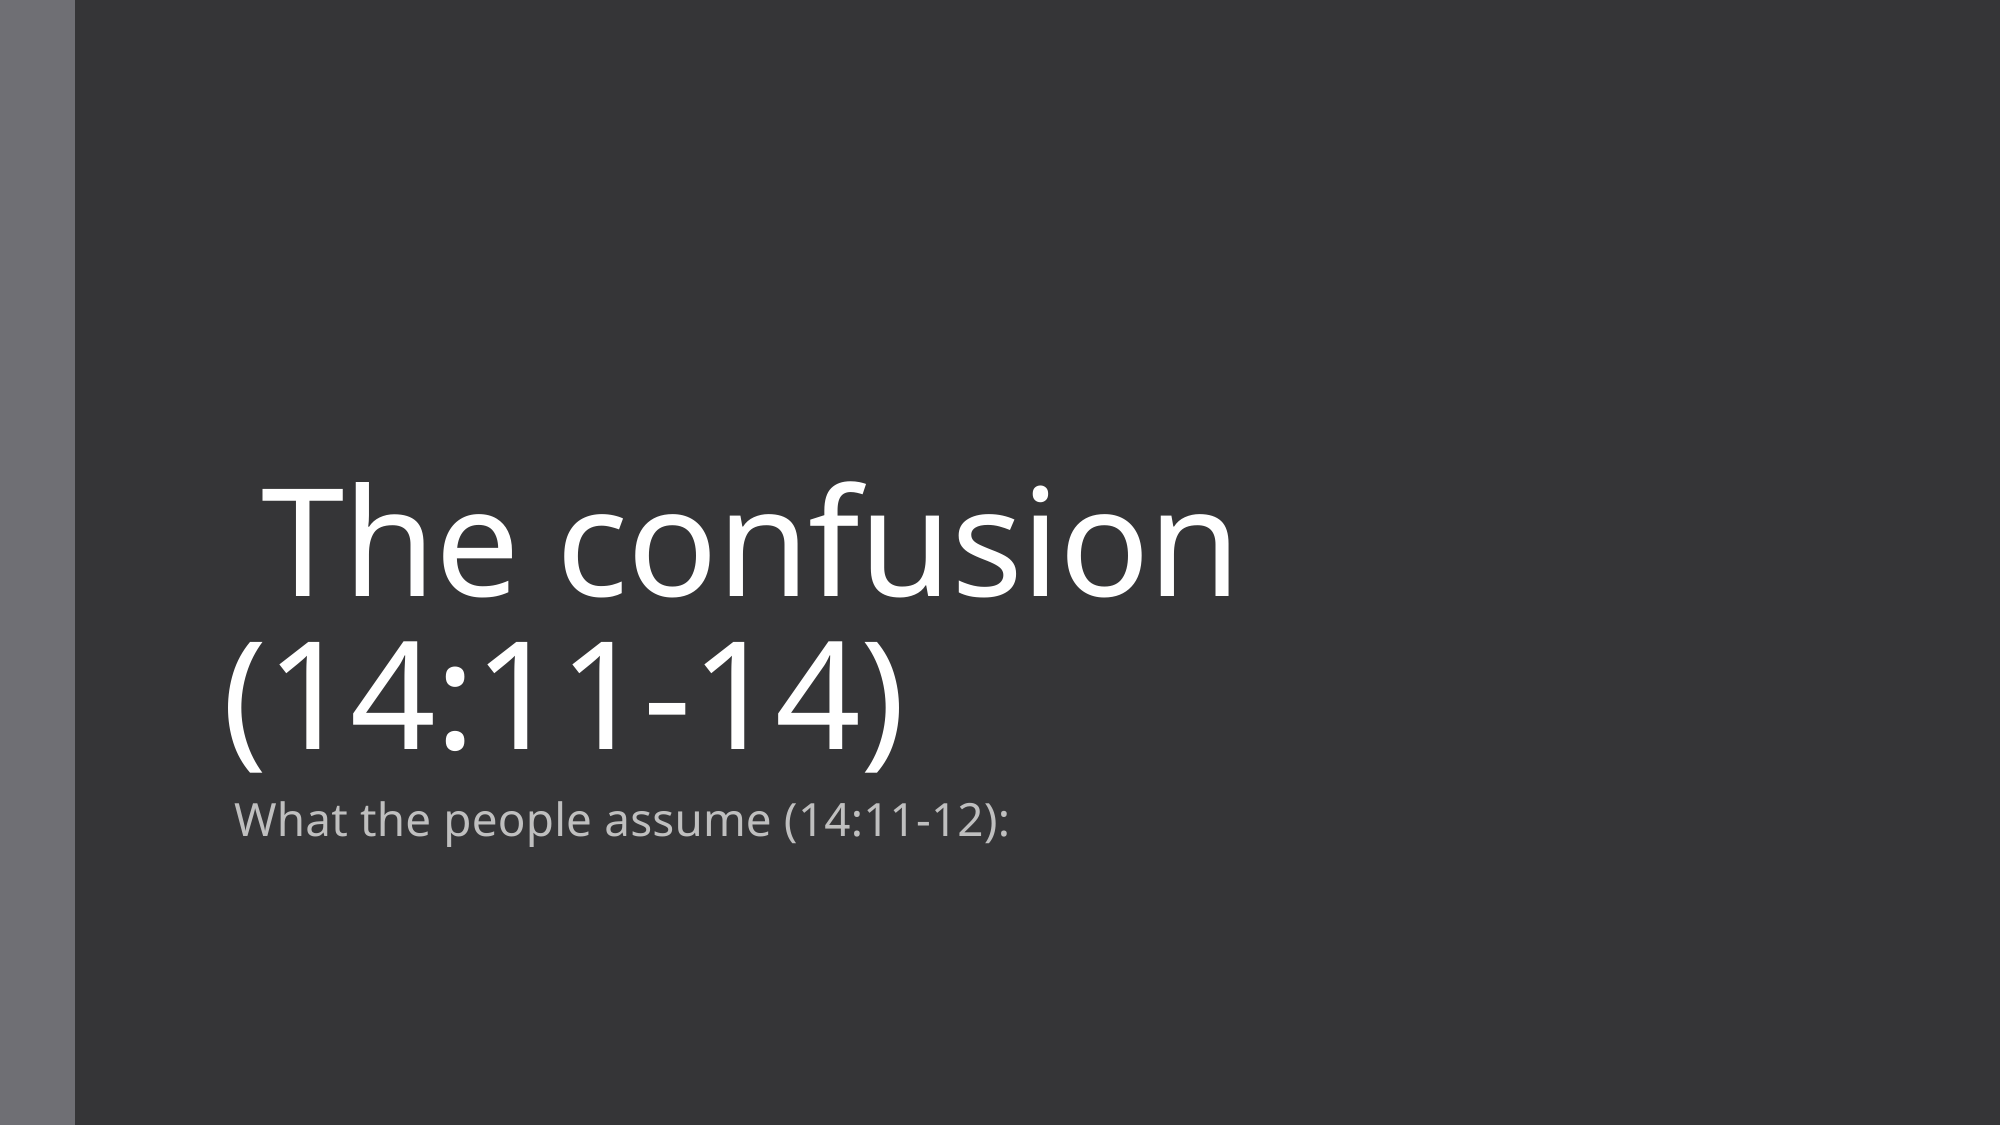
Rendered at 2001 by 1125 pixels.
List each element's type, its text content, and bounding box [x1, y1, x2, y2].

title The confusion (14:11-14) [206, 124, 1752, 787]
subtitle What the people assume (14:11-12): [206, 787, 1752, 1066]
